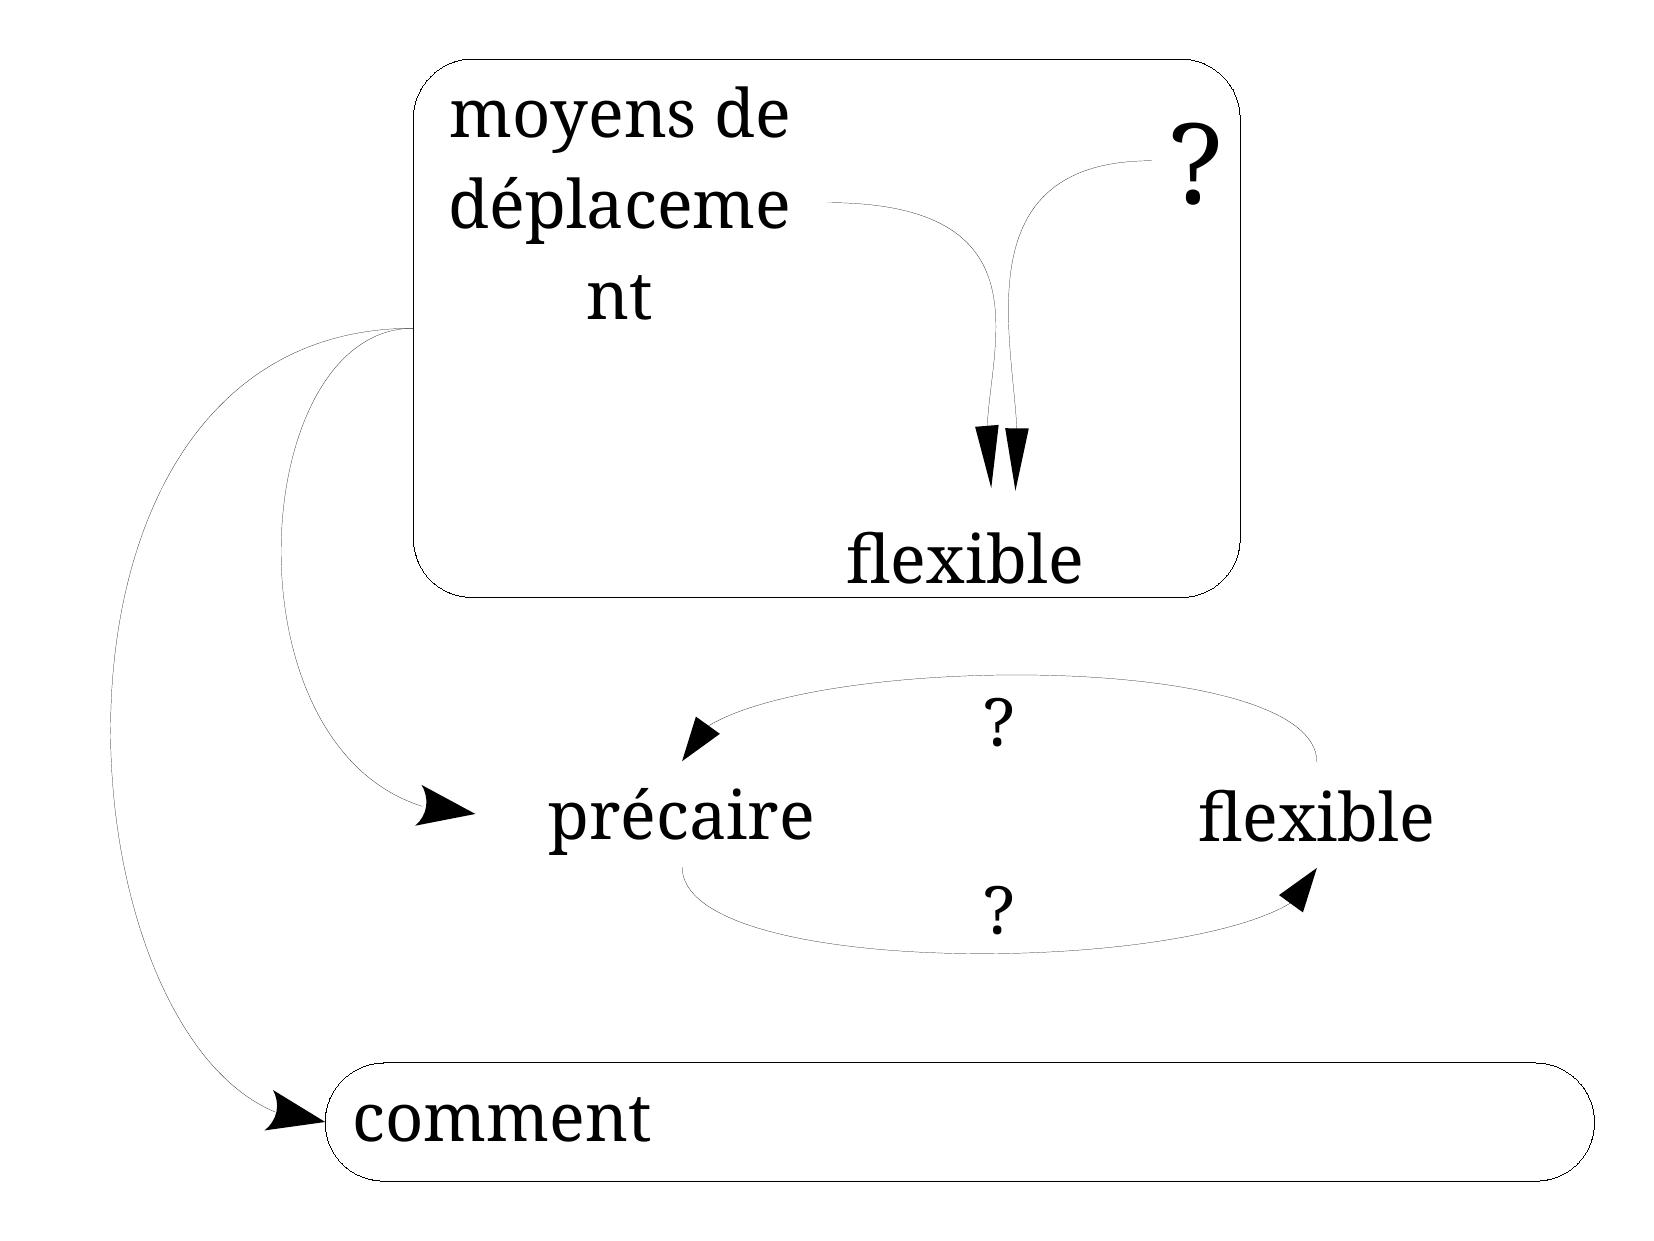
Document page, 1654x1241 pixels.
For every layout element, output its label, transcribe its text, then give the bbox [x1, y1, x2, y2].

text_box flexible [803, 504, 1128, 610]
text_box moyens de déplacement [413, 59, 827, 254]
text_box précaire [475, 761, 889, 867]
text_box ? [1151, 76, 1241, 244]
text_box flexible [1127, 762, 1506, 868]
text_box comment [324, 1062, 680, 1168]
